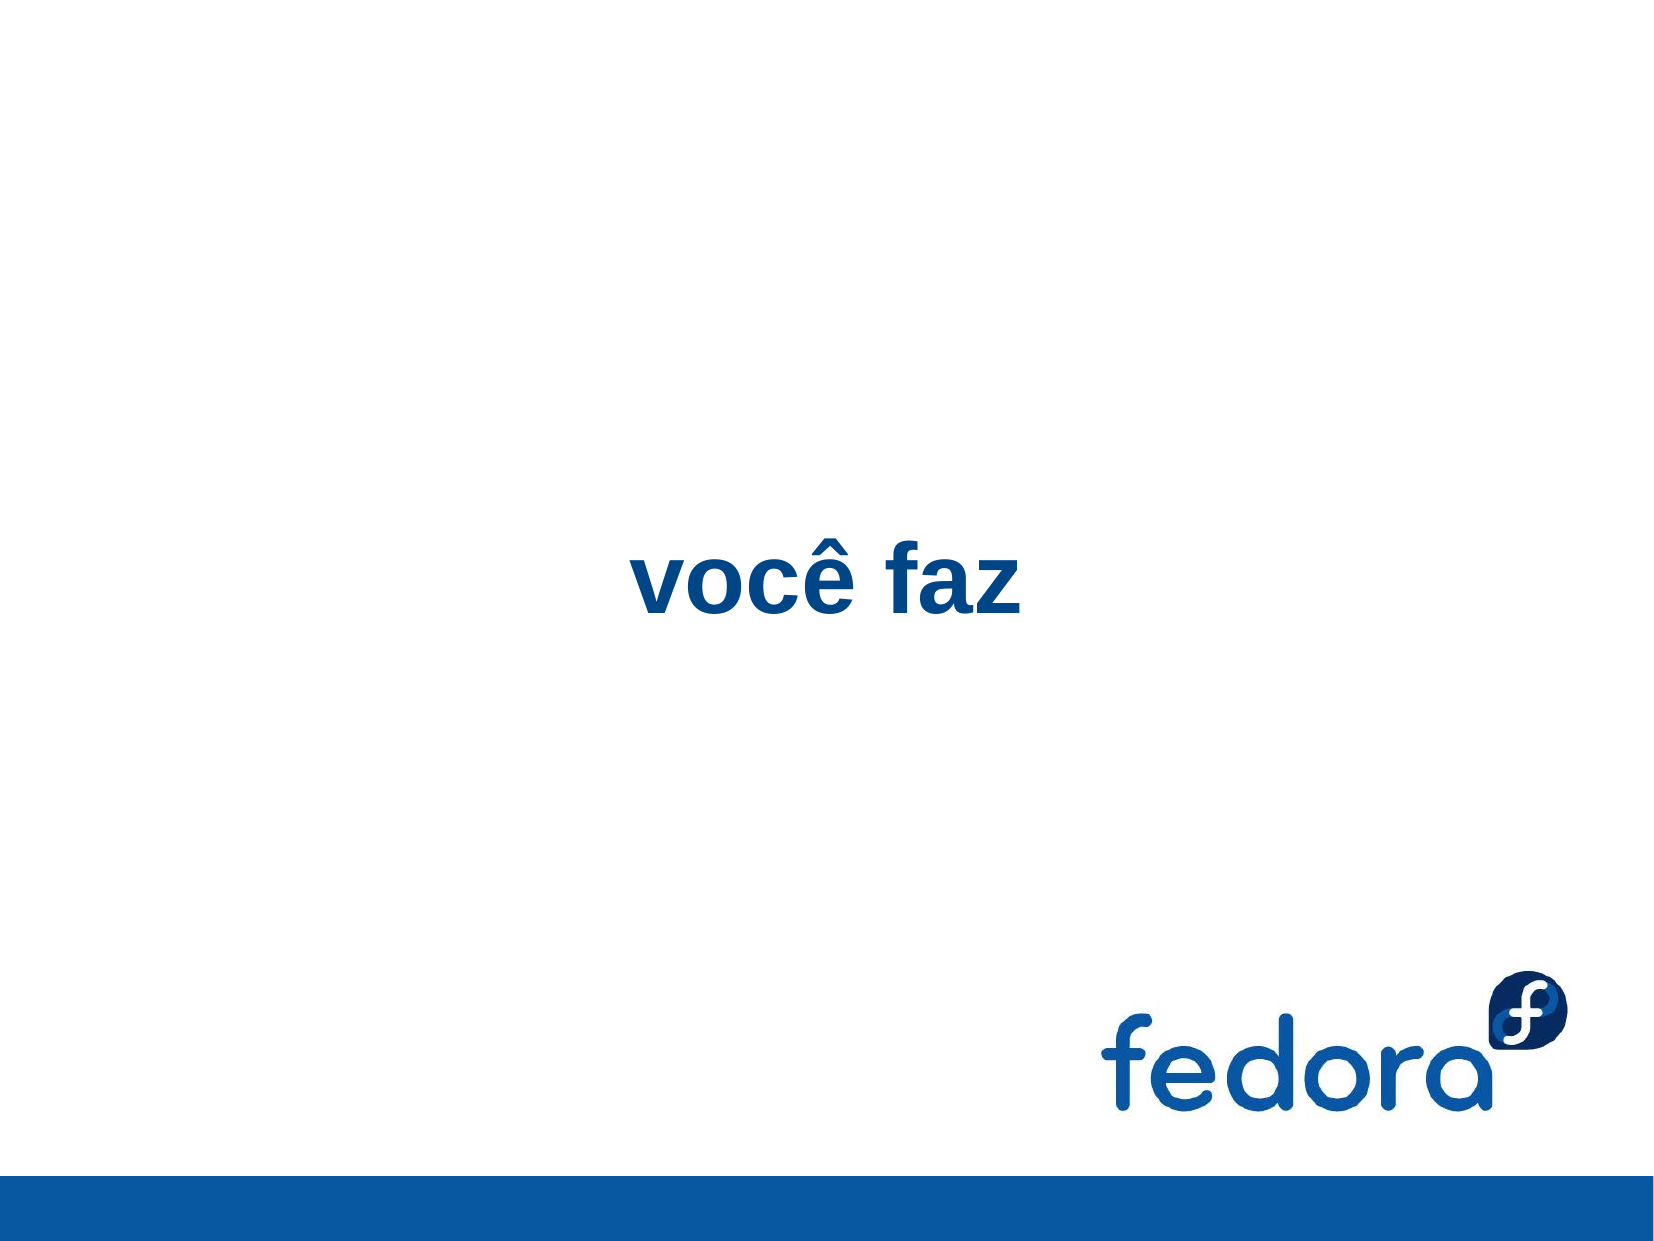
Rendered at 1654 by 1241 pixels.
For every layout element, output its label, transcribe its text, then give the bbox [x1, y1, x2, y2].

title você faz [82, 49, 1571, 1109]
picture [1087, 958, 1576, 1125]
picture [0, 1176, 1654, 1241]
